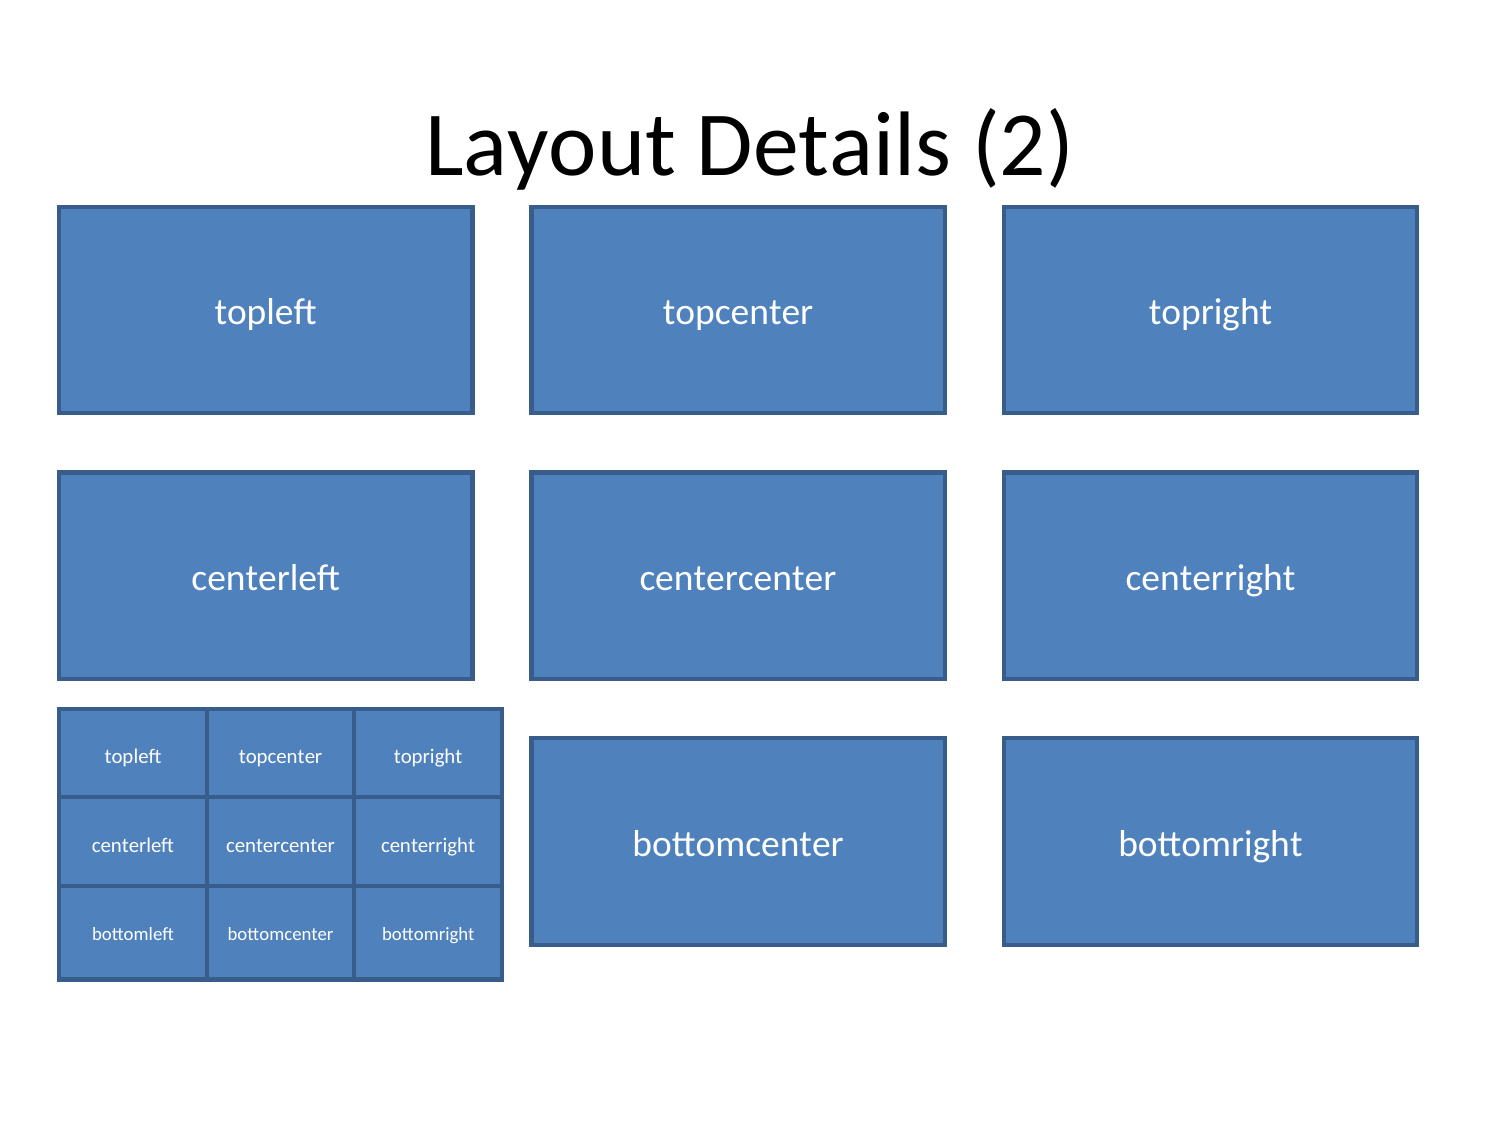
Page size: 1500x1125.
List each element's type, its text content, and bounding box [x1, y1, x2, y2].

text_box bottomleft [59, 885, 206, 980]
text_box centerright [1003, 472, 1418, 680]
text_box centercenter [531, 472, 945, 680]
text_box centerright [355, 797, 502, 885]
text_box centerleft [59, 797, 206, 885]
text_box bottomcenter [531, 738, 945, 945]
text_box bottomright [1003, 738, 1418, 945]
text_box topright [354, 708, 502, 797]
text_box topleft [59, 206, 473, 414]
text_box Layout Details (2) [75, 45, 1426, 233]
text_box bottomcenter [206, 885, 354, 980]
text_box centercenter [206, 797, 355, 885]
text_box topcenter [206, 708, 354, 797]
text_box bottomright [354, 885, 502, 980]
text_box topcenter [531, 206, 945, 414]
text_box topleft [59, 708, 206, 797]
text_box topright [1003, 206, 1418, 414]
text_box centerleft [59, 472, 473, 680]
